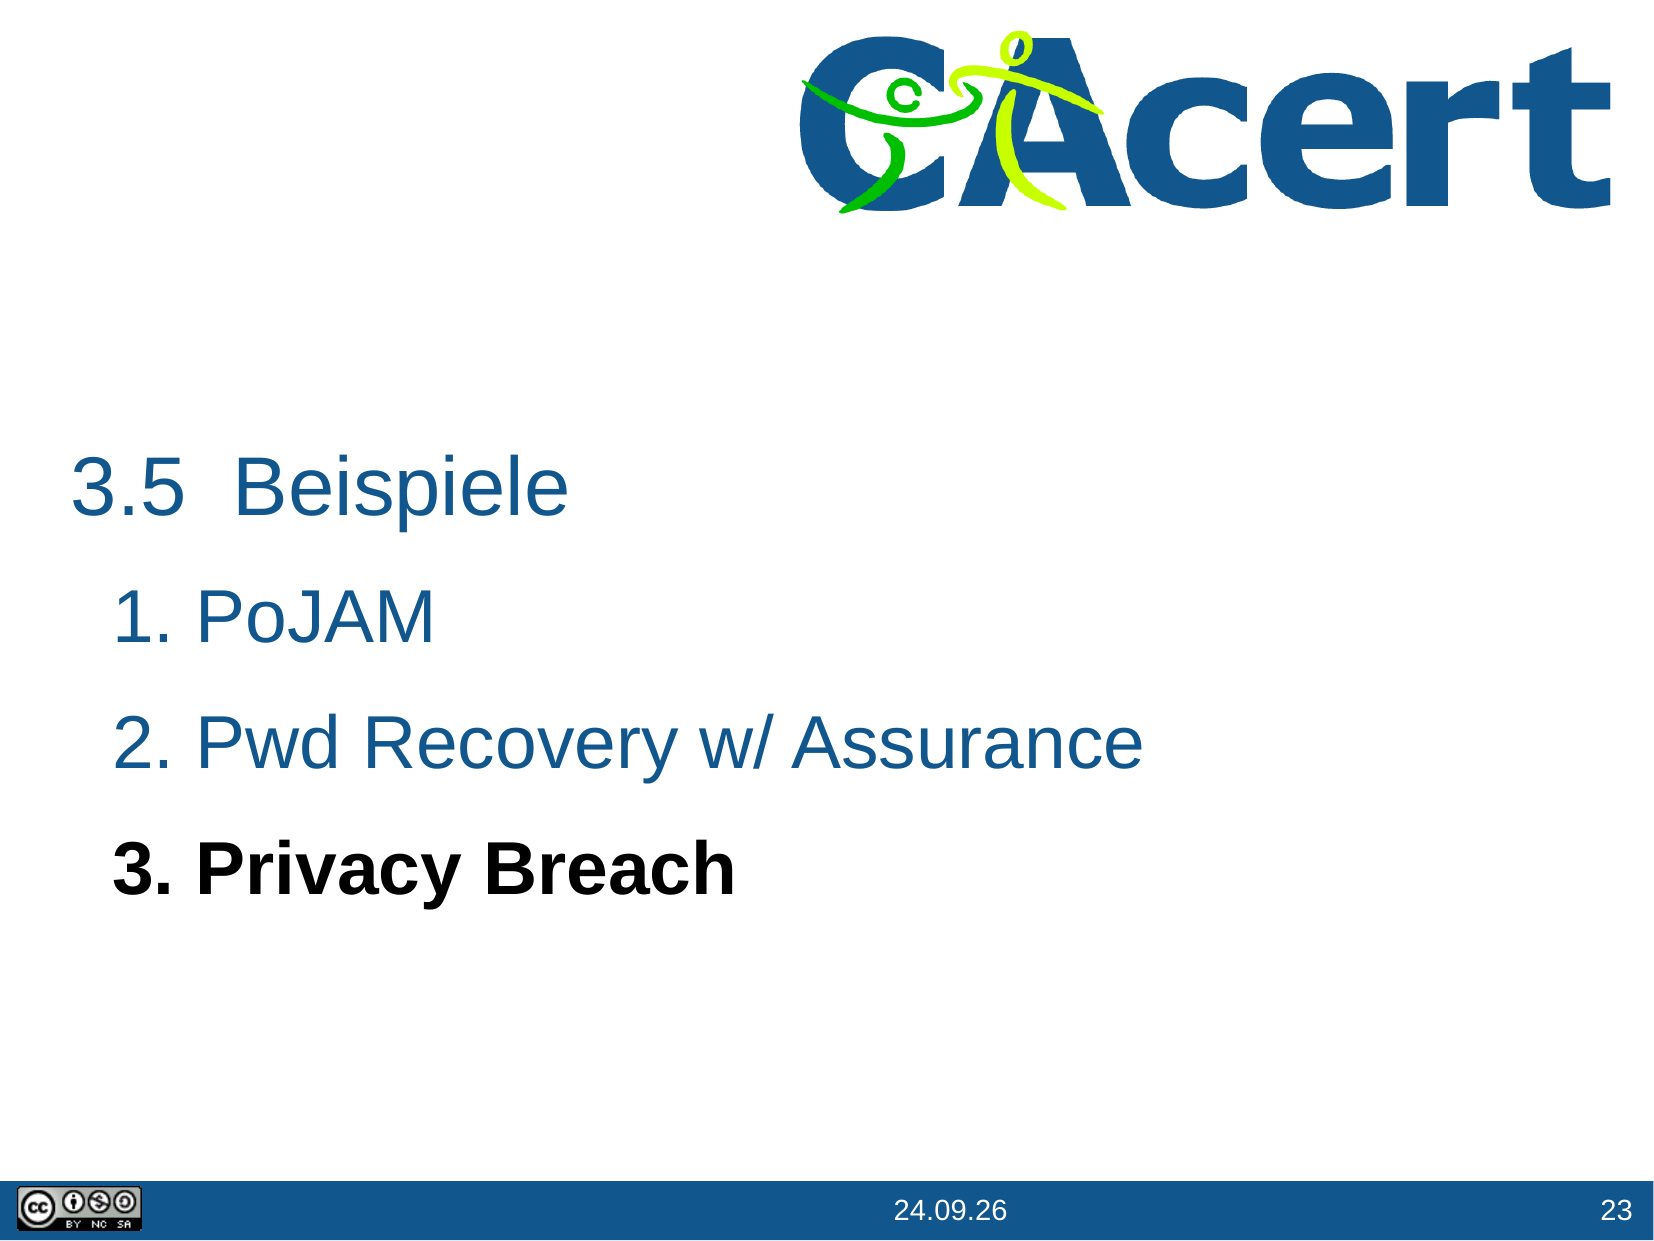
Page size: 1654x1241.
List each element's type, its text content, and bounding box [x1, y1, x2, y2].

title 3.5 Beispiele 1. PoJAM 2. Pwd Recovery w/ Assurance 3. Privacy Breach [70, 265, 1560, 1123]
picture [17, 1186, 142, 1231]
picture [797, 27, 1613, 215]
